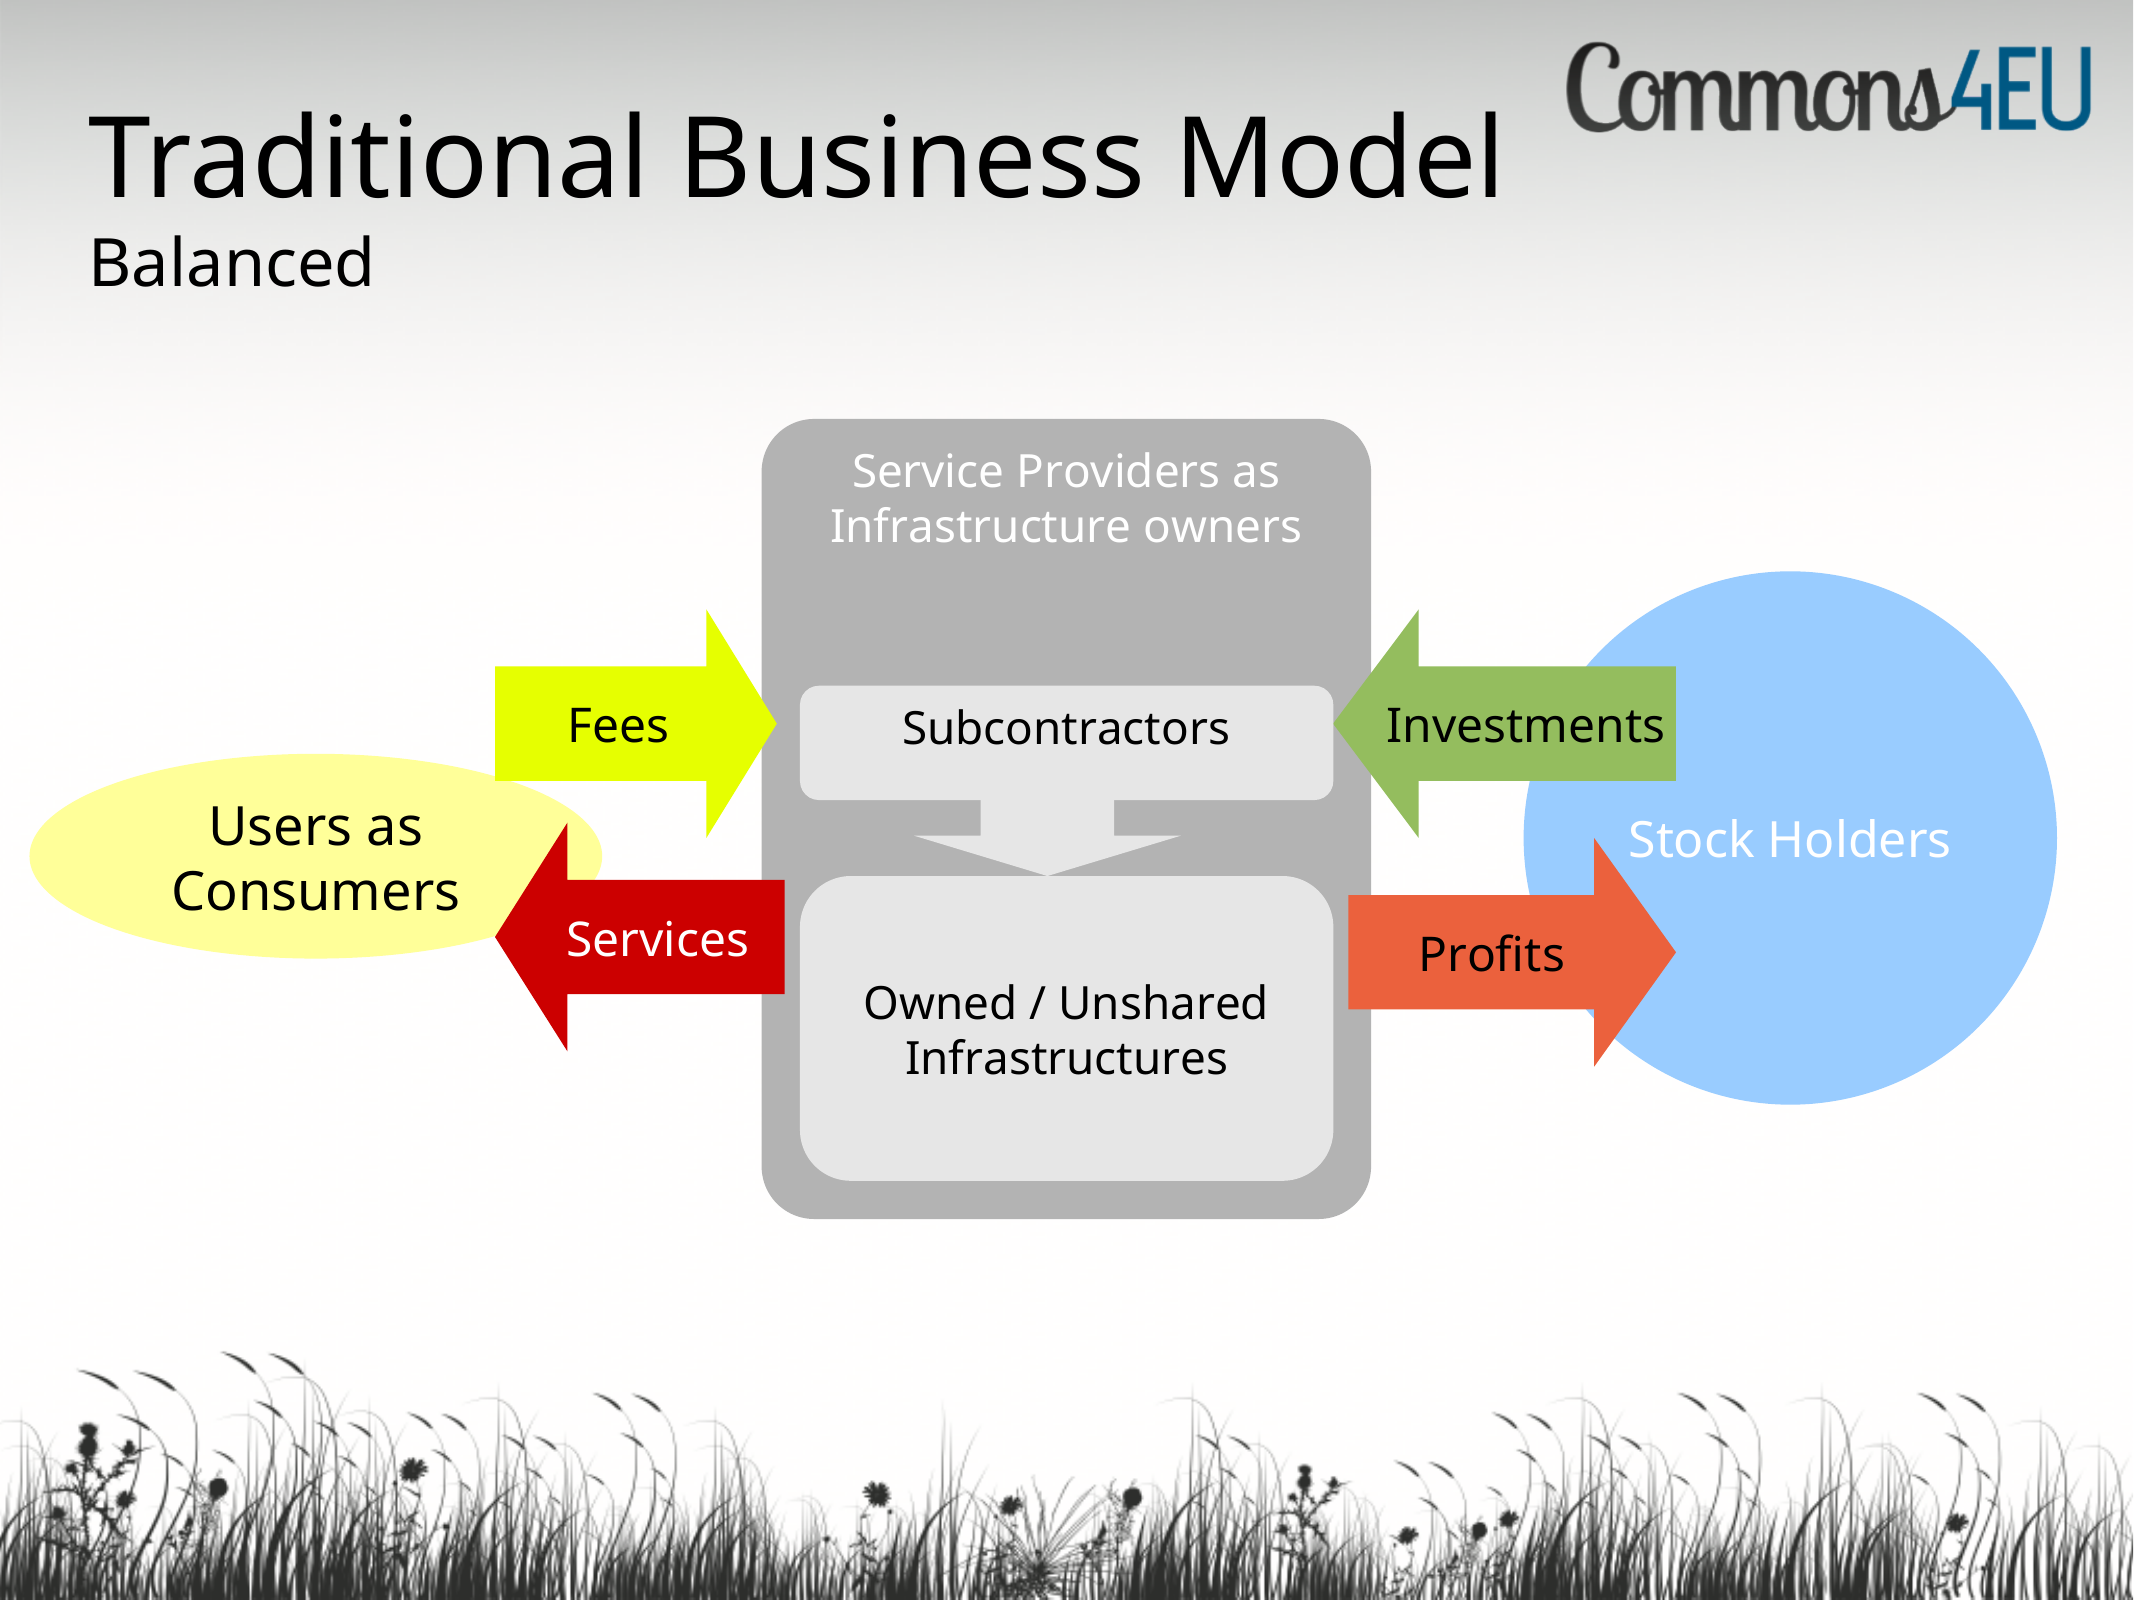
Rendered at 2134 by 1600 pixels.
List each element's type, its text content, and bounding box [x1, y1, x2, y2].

picture [0, 0, 2134, 1600]
text_box Users as Consumers [29, 753, 603, 959]
title Traditional Business Model Balanced [88, 0, 1565, 384]
text_box [914, 801, 1181, 877]
text_box Owned / Unshared Infrastructures [799, 876, 1334, 1181]
text_box Fees [495, 609, 777, 838]
text_box Service Providers as Infrastructure owners [761, 418, 1372, 1220]
text_box Investments [1334, 609, 1676, 838]
text_box Profits [1348, 837, 1677, 1067]
text_box Subcontractors [799, 685, 1334, 801]
text_box Services [495, 822, 785, 1052]
text_box Stock Holders [1523, 571, 2058, 1105]
